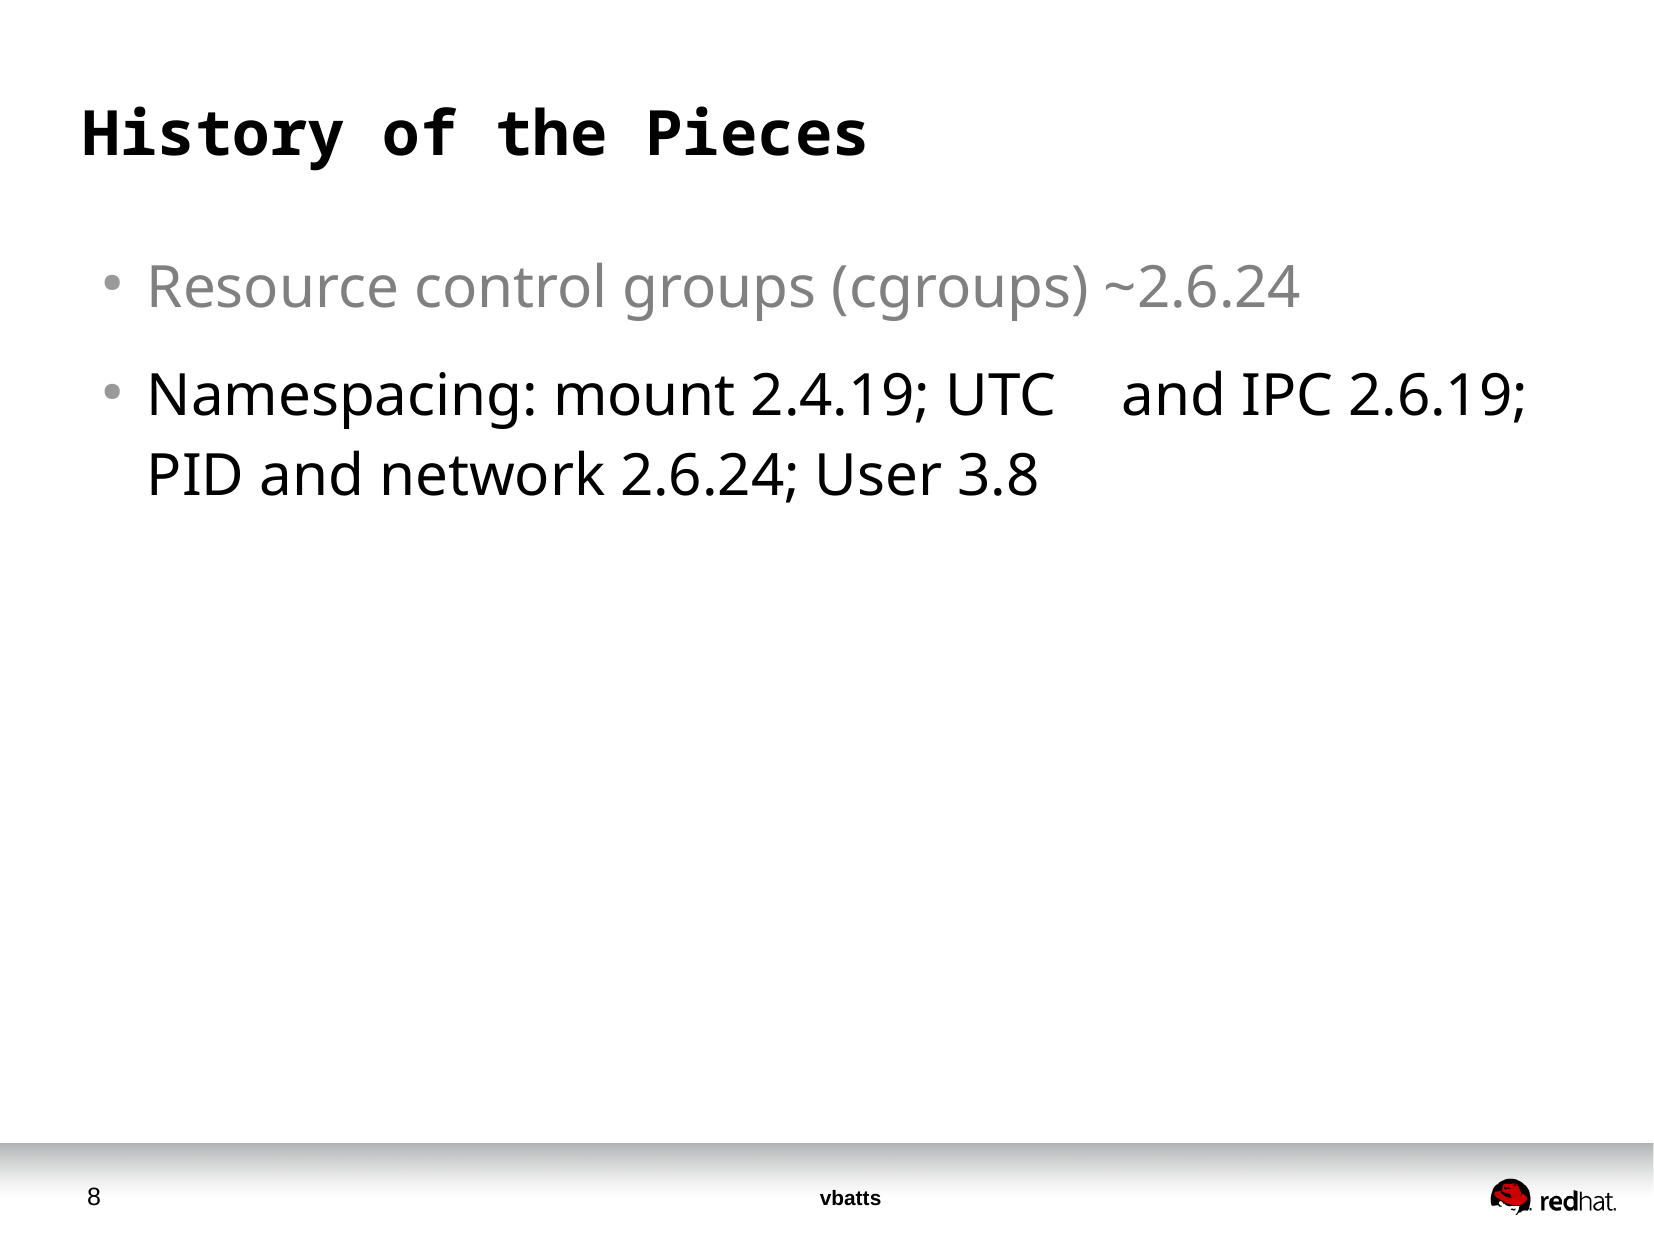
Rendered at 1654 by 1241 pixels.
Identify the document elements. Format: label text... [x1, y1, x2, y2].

list Resource control groups (cgroups) ~2.6.24 Namespacing: mount 2.4.19; UTC and IPC 2.6.19; PID and network 2.6.24; User 3.8 [86, 244, 1576, 1039]
picture [0, 1143, 1654, 1241]
title History of the Pieces [82, 37, 1571, 226]
